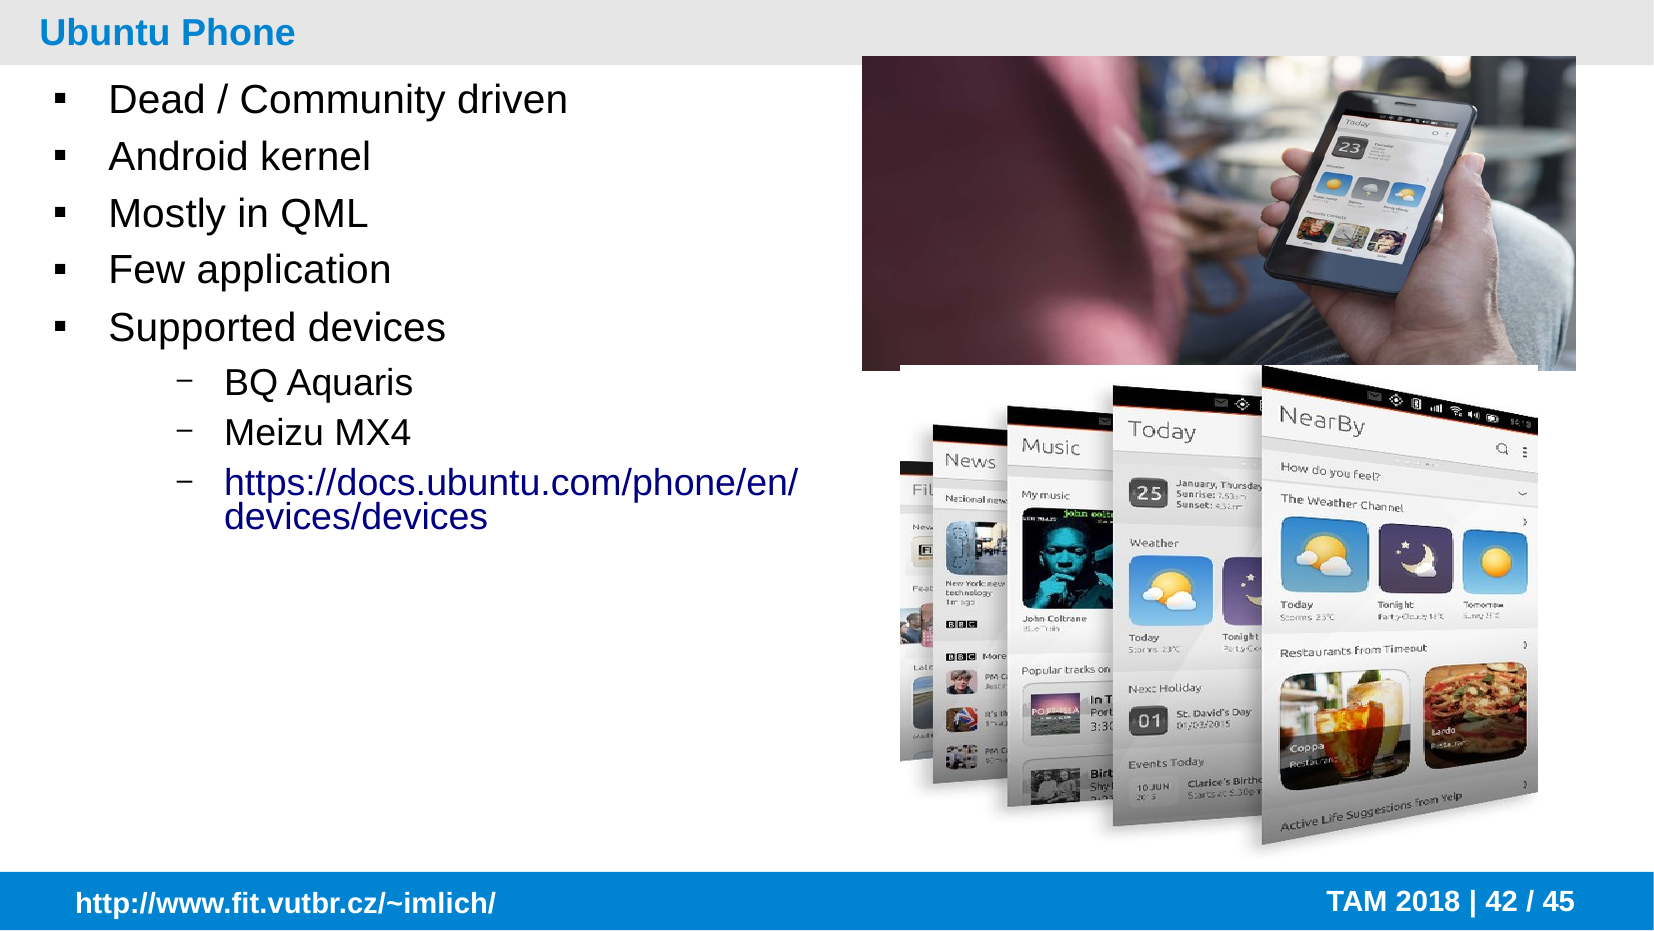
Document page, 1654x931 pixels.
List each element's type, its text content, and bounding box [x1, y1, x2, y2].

title Ubuntu Phone [39, 4, 1615, 61]
list Dead / Community driven Android kernel Mostly in QML Few application Supported devices BQ Aquaris Meizu MX4 https://docs.ubuntu.com/phone/en/devices/devices [37, 76, 807, 844]
picture [862, 56, 1576, 864]
